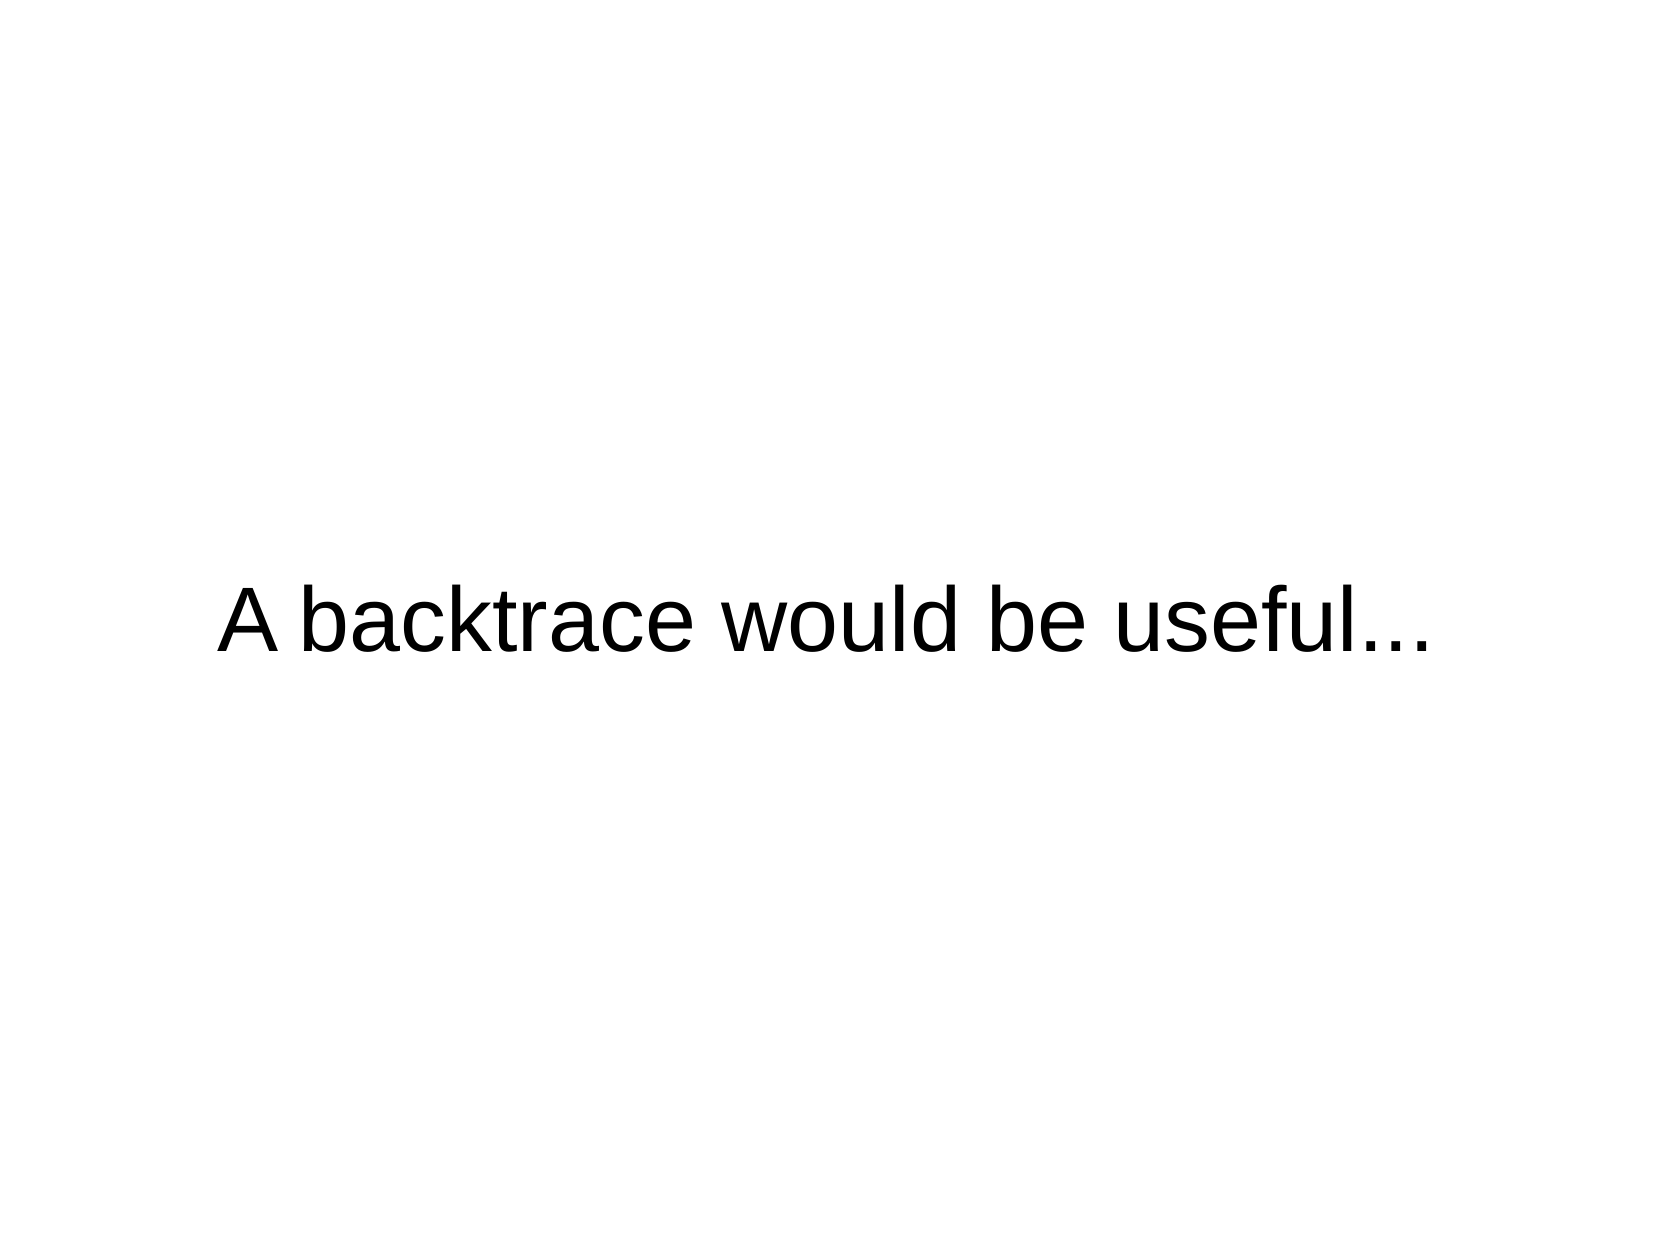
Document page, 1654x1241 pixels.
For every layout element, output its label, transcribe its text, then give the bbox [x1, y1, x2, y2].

title A backtrace would be useful... [82, 523, 1571, 717]
